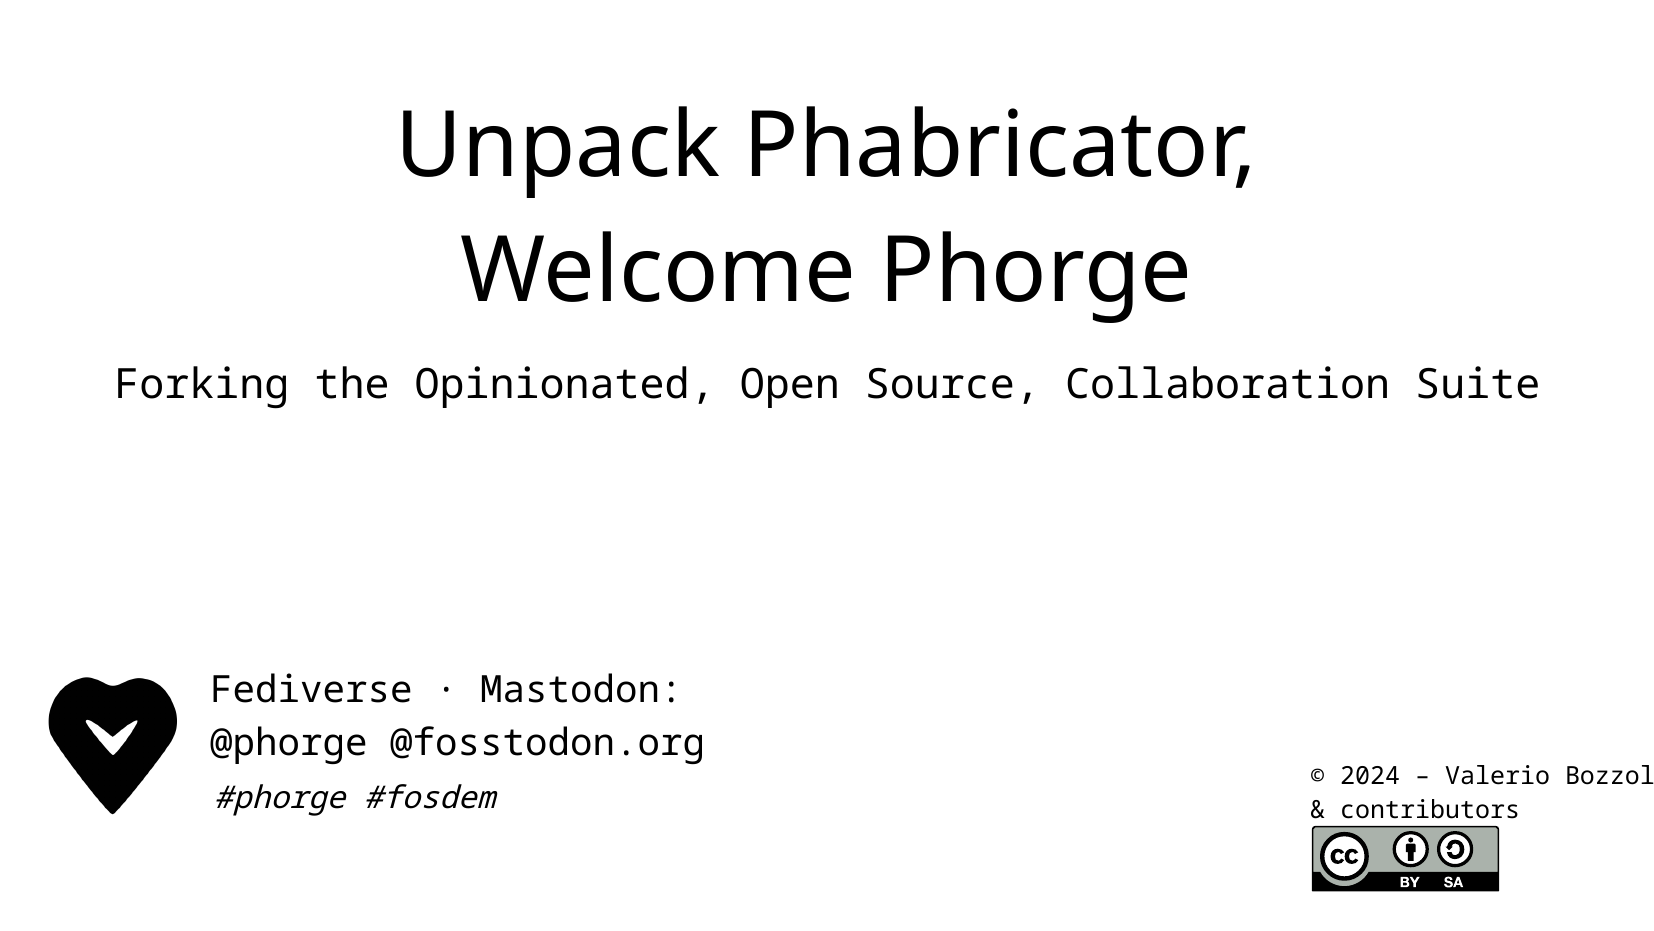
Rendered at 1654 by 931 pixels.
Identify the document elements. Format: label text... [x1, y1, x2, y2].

title Unpack Phabricator, Welcome Phorge [82, 111, 1571, 247]
text_box @phorge @fosstodon.org [195, 707, 657, 761]
text_box © 2024 – Valerio Bozzolan & contributors [1295, 750, 1638, 815]
subtitle Forking the Opinionated, Open Source, Collaboration Suite [82, 247, 1571, 518]
picture [37, 674, 188, 826]
text_box #phorge #fosdem [199, 767, 511, 821]
picture [1311, 825, 1501, 893]
text_box Fediverse · Mastodon: [195, 655, 619, 708]
